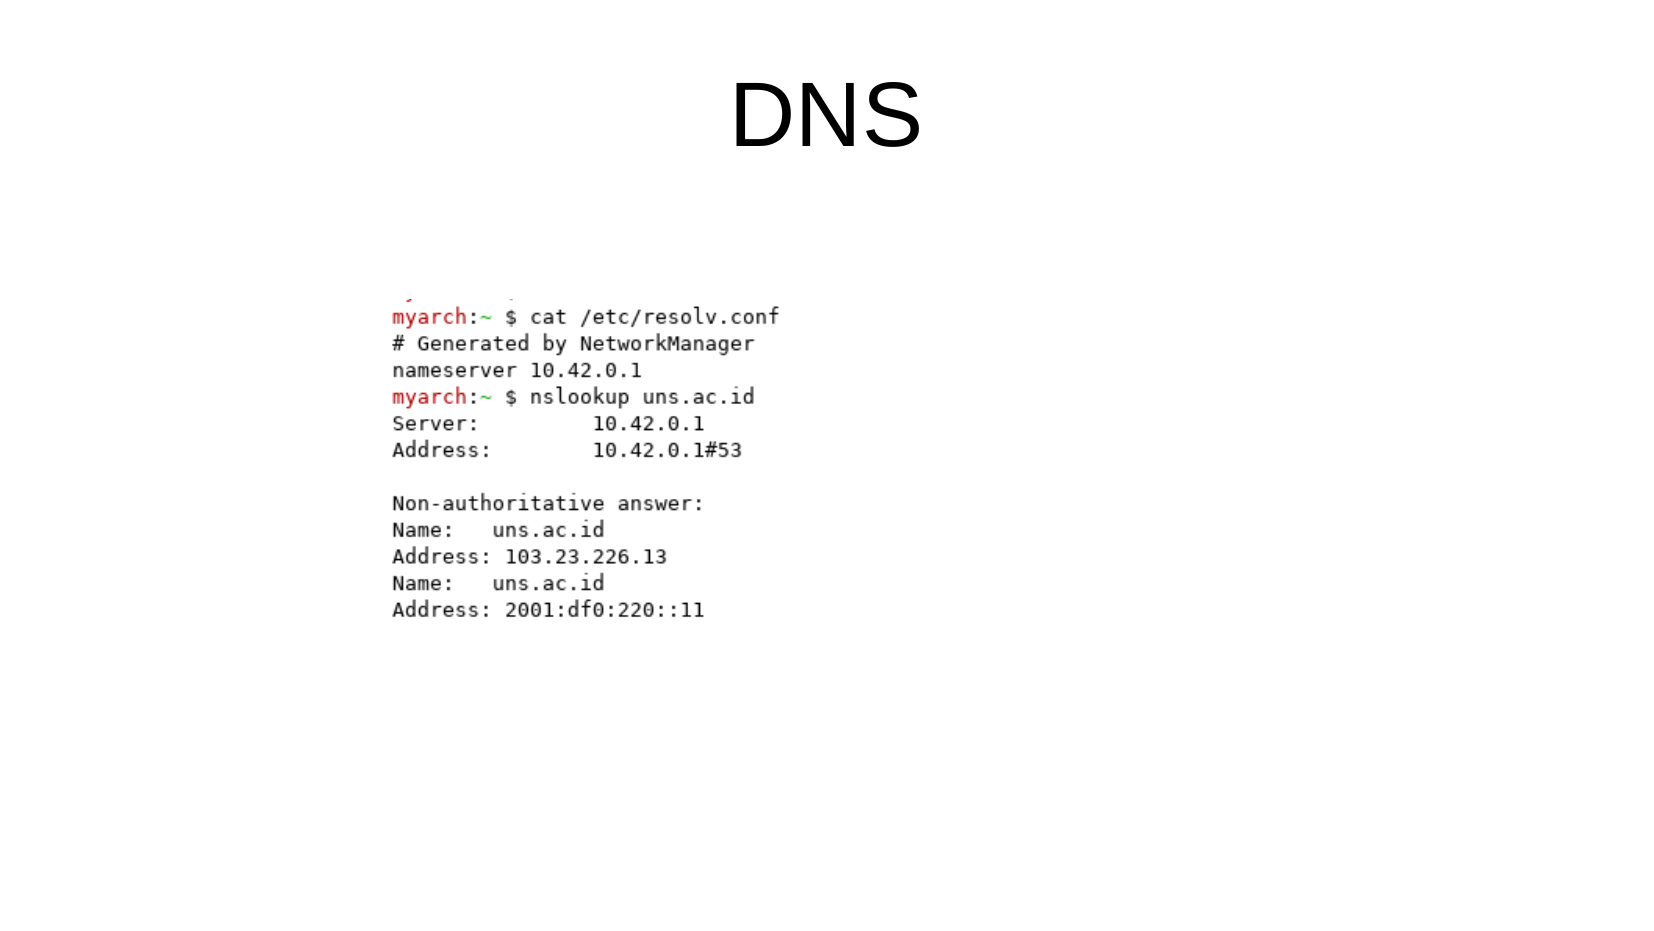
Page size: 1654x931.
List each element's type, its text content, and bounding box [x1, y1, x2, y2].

picture [391, 299, 1276, 639]
title DNS [82, 37, 1571, 193]
